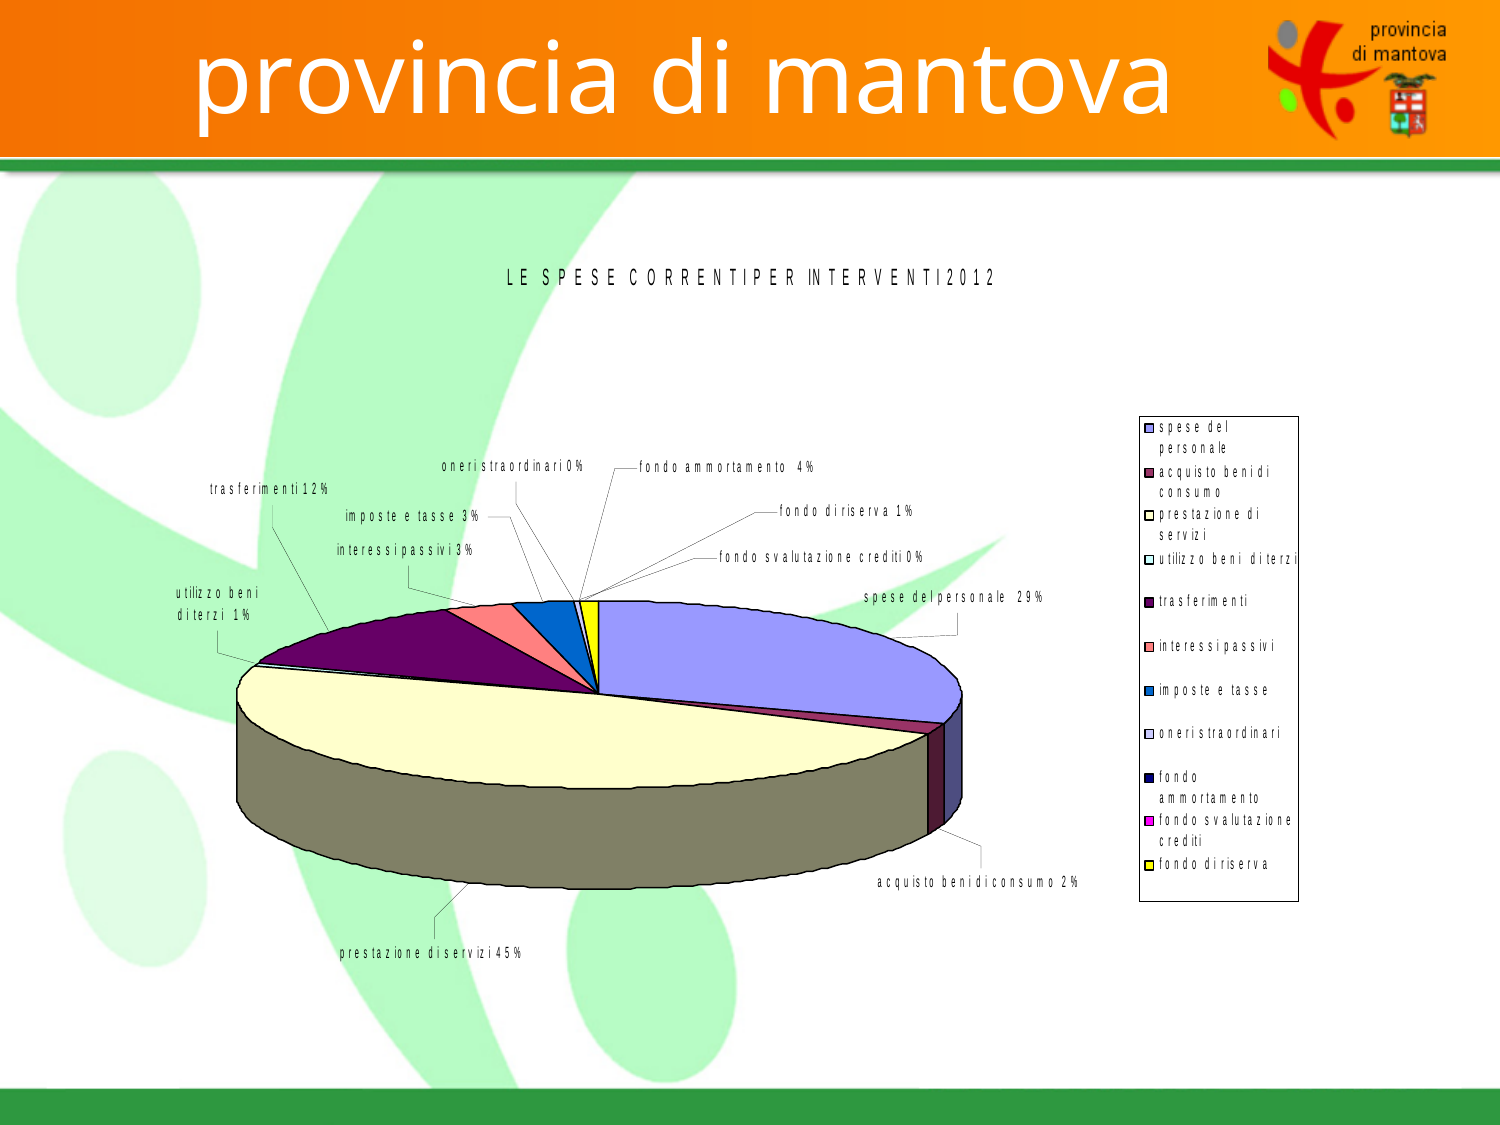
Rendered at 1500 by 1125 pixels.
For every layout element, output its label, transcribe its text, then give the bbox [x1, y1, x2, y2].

text_box provincia di mantova [176, 5, 1205, 142]
picture [1267, 15, 1452, 142]
picture [0, 157, 1500, 1125]
